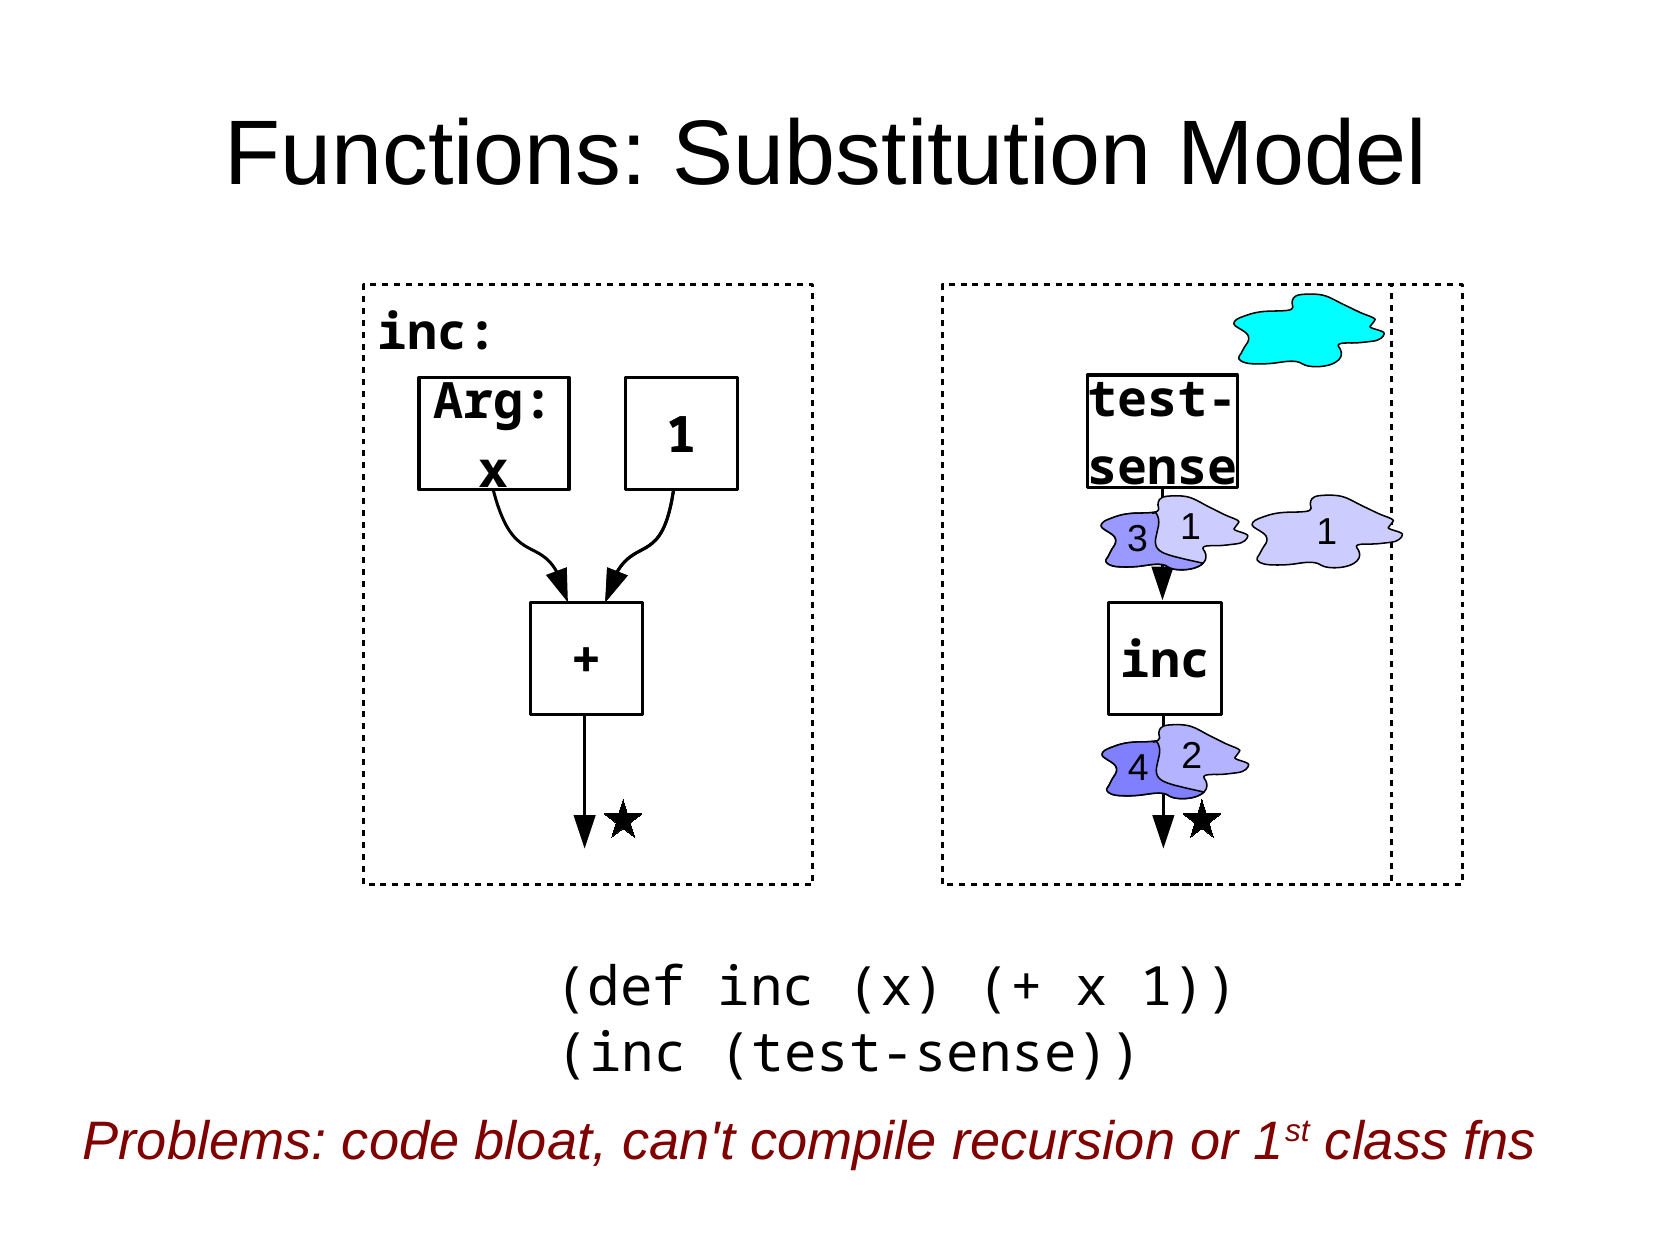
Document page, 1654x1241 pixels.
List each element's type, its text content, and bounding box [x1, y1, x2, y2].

text_box (inc (test-sense)) [556, 1013, 1201, 1069]
list Problems: code bloat, can't compile recursion or 1st class fns [82, 1110, 1571, 1181]
title Functions: Substitution Model [82, 49, 1571, 257]
text_box + [530, 602, 643, 715]
text_box 2 [1166, 726, 1217, 784]
text_box 1 [1250, 494, 1404, 569]
text_box [1233, 294, 1385, 367]
text_box inc: [363, 288, 513, 354]
text_box [1101, 517, 1112, 535]
text_box inc [1108, 602, 1222, 715]
text_box [1102, 746, 1113, 764]
text_box 3 [1112, 509, 1163, 567]
text_box Arg: x [418, 377, 569, 490]
text_box [1105, 549, 1112, 566]
text_box [604, 799, 642, 838]
text_box (def inc (x) (+ x 1)) [555, 947, 1273, 1002]
text_box [1106, 777, 1113, 795]
text_box [1158, 724, 1207, 799]
text_box [1216, 510, 1248, 546]
text_box test- sense [1087, 375, 1238, 488]
text_box 4 [1113, 738, 1164, 796]
text_box [1157, 495, 1206, 570]
text_box 1 [1165, 498, 1216, 556]
text_box 1 [625, 377, 738, 490]
text_box [1217, 739, 1249, 775]
text_box [1183, 799, 1221, 838]
